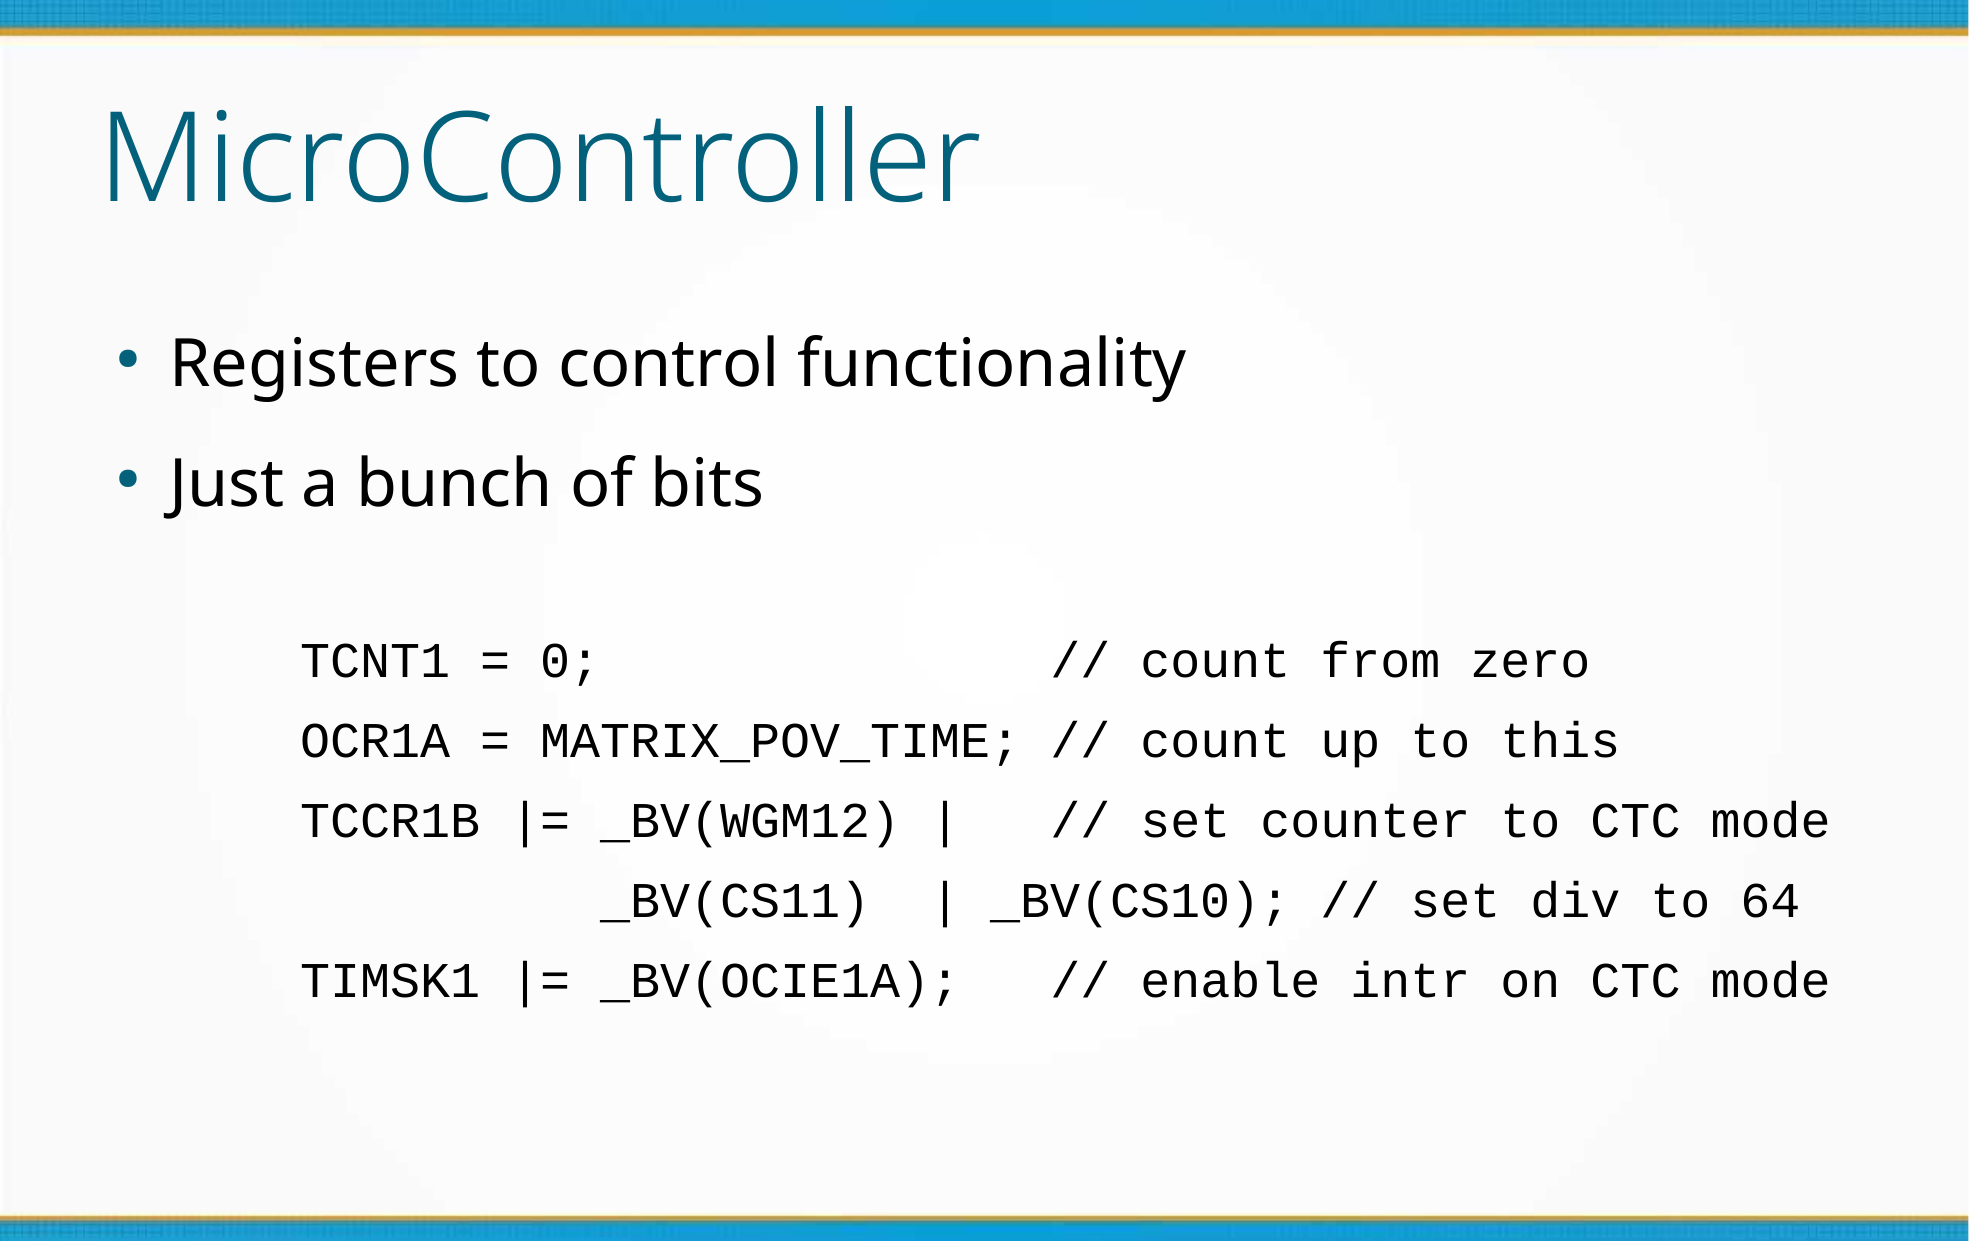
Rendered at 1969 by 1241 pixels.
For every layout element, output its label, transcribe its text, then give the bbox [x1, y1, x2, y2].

list Registers to control functionality Just a bunch of bits TCNT1 = 0; // count from zero OCR1A = MATRIX_POV_TIME; // count up to this TCCR1B |= _BV(WGM12) | // set counter to CTC mode _BV(CS11) | _BV(CS10); // set div to 64 TIMSK1 |= _BV(OCIE1A); // enable intr on CTC mode [98, 315, 1861, 1081]
title MicroController [98, 49, 1870, 257]
picture [0, 0, 1969, 1241]
